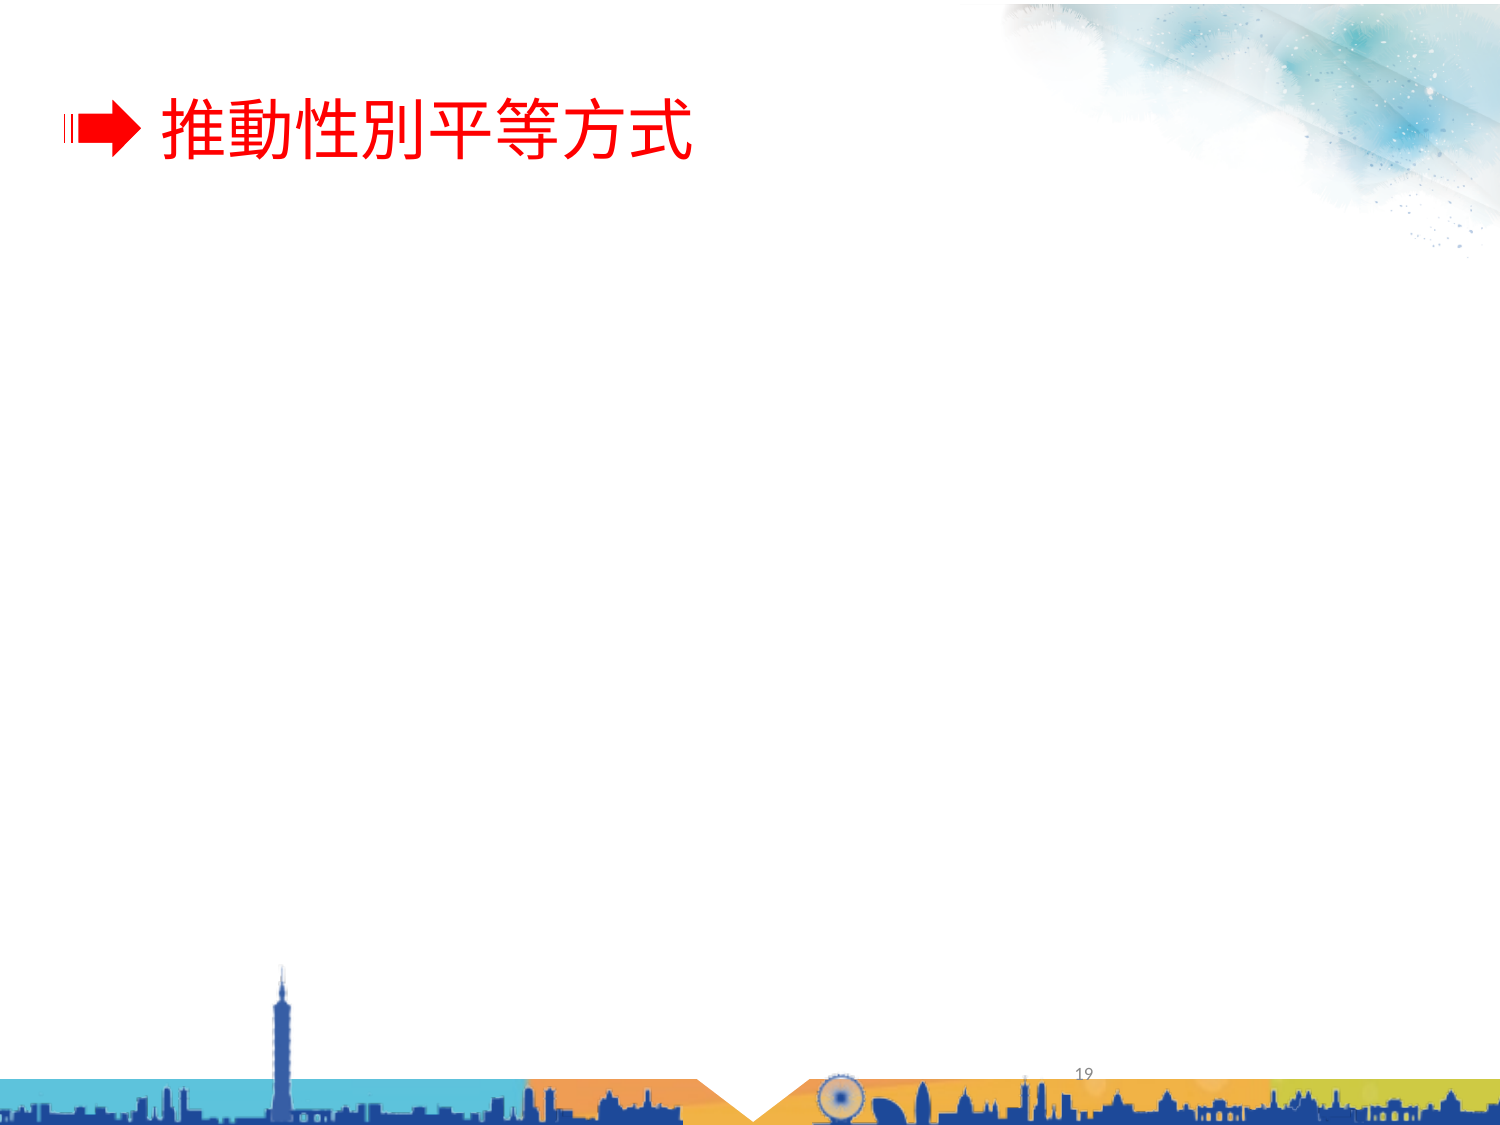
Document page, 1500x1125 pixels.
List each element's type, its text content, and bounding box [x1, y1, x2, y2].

text_box [62, 112, 67, 144]
text_box [69, 112, 74, 144]
text_box [77, 96, 143, 161]
text_box [1059, 1042, 1397, 1103]
text_box 推動性別平等方式 [146, 80, 1438, 175]
